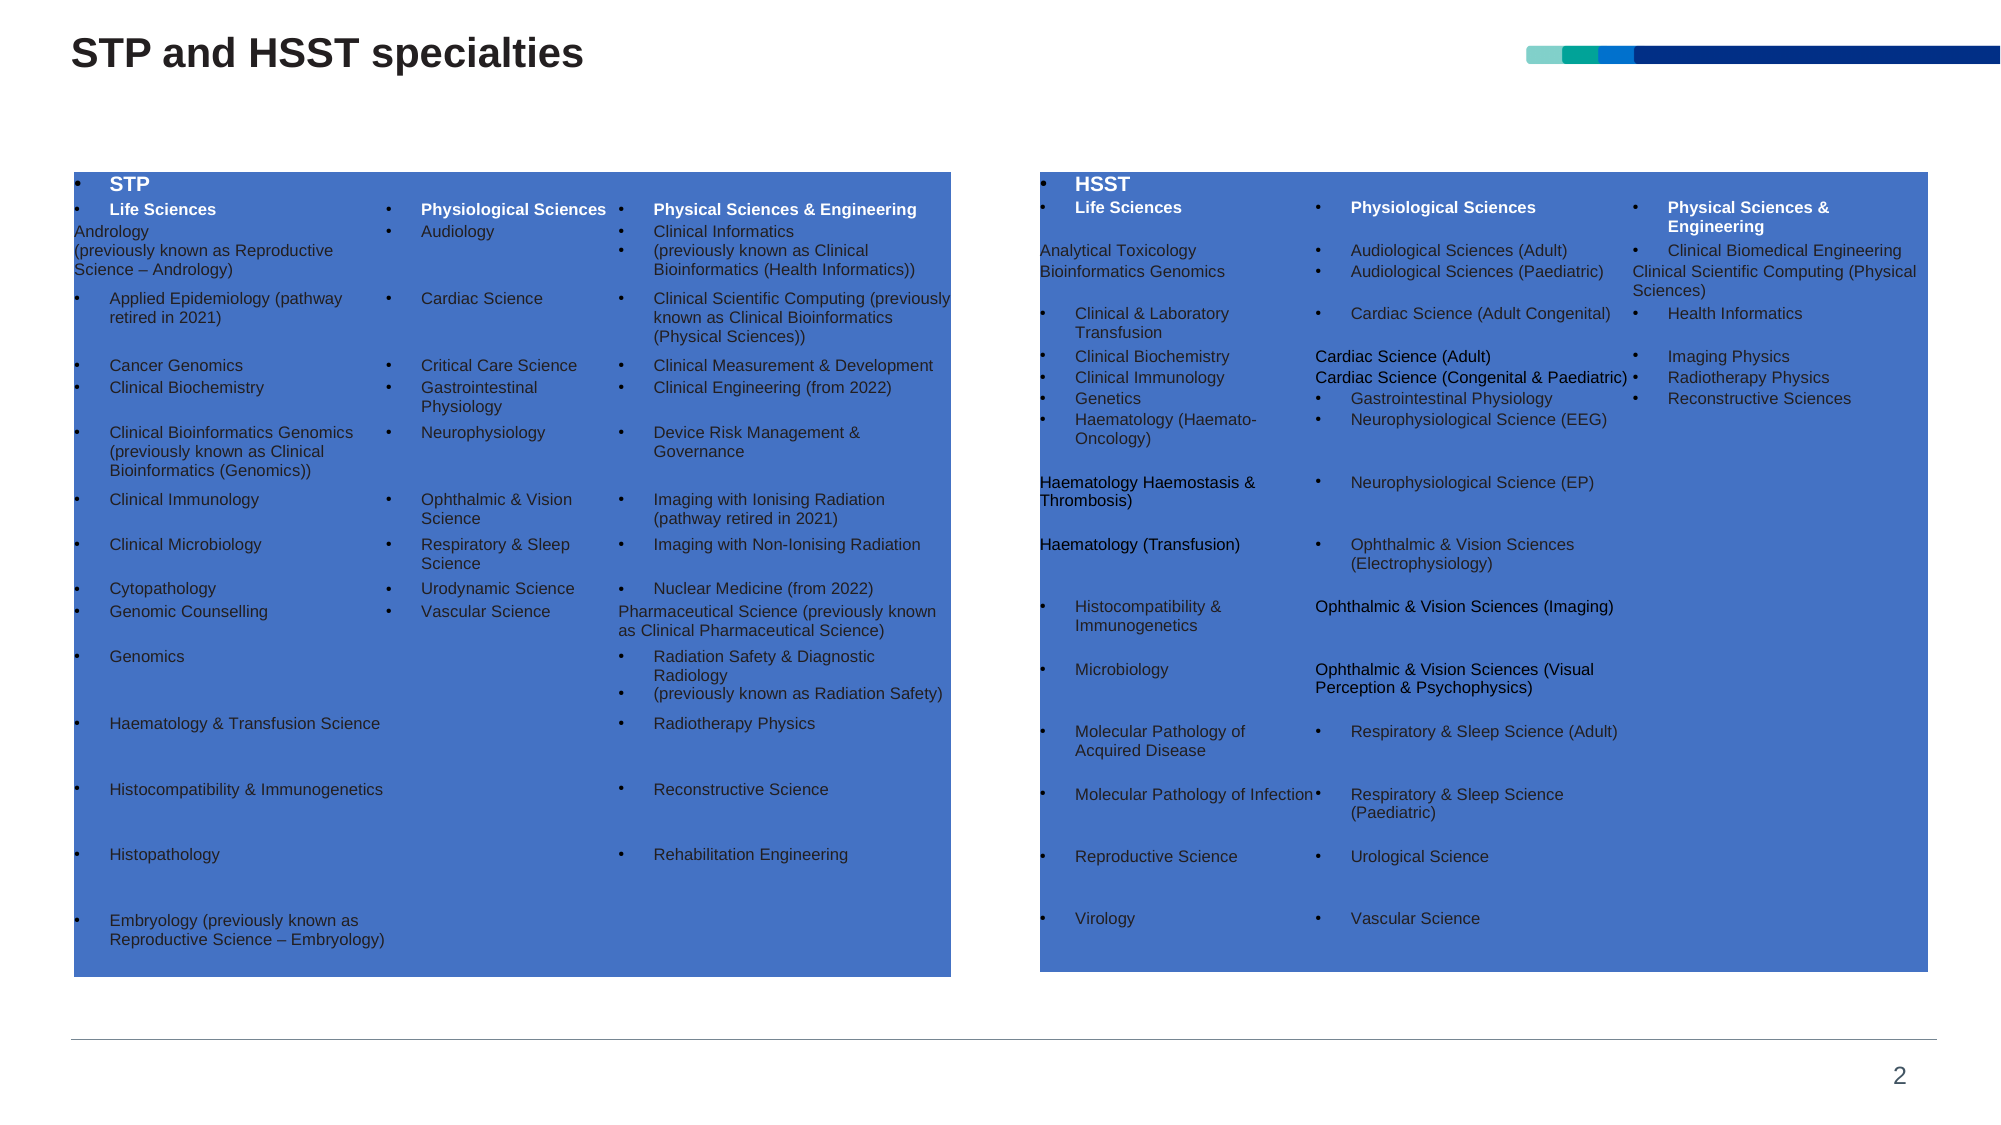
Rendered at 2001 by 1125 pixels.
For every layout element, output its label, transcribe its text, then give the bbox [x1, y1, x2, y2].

table_header HSST [1040, 172, 1928, 198]
table_cell Imaging with Ionising Radiation (pathway retired in 2021) [618, 490, 951, 535]
table_cell [1633, 660, 1928, 722]
table_cell Reconstructive Science [618, 780, 951, 845]
table_cell [1633, 410, 1928, 473]
table_cell Reproductive Science [1040, 847, 1315, 909]
table_cell Physiological Sciences [1315, 198, 1633, 241]
table_cell Urodynamic Science [386, 580, 618, 602]
table_cell Cytopathology [74, 580, 386, 602]
table_cell [386, 780, 618, 845]
table_cell Clinical Immunology [74, 490, 386, 535]
table_cell [386, 911, 618, 977]
table_cell Clinical Scientific Computing (Physical Sciences) [1633, 262, 1928, 304]
table_cell Neurophysiological Science (EP) [1315, 473, 1633, 535]
table_cell Analytical Toxicology [1040, 241, 1315, 262]
table_cell Virology [1040, 909, 1315, 972]
table_cell Applied Epidemiology (pathway retired in 2021) [74, 289, 386, 356]
table_cell [1633, 722, 1928, 785]
table_cell Ophthalmic & Vision Sciences (Imaging) [1315, 598, 1633, 660]
title STP and HSST specialties [70, 32, 1513, 79]
table_cell Pharmaceutical Science (previously known as Clinical Pharmaceutical Science) [618, 602, 951, 647]
table_cell Vascular Science [1315, 909, 1633, 972]
table_cell [1633, 785, 1928, 847]
table_cell Cardiac Science (Adult) [1315, 347, 1633, 368]
table_header STP [74, 172, 951, 200]
table_cell Clinical & Laboratory Transfusion [1040, 304, 1315, 347]
table_cell Gastrointestinal Physiology [1315, 389, 1633, 410]
table_cell Urological Science [1315, 847, 1633, 909]
table_cell Respiratory & Sleep Science (Paediatric) [1315, 785, 1633, 847]
table_cell Clinical Immunology [1040, 368, 1315, 389]
table_cell [386, 845, 618, 911]
table_cell Cardiac Science (Congenital & Paediatric) [1315, 368, 1633, 389]
table_cell Audiology [386, 222, 618, 289]
table_cell Haematology (Haemato-Oncology) [1040, 410, 1315, 473]
table_cell Clinical Microbiology [74, 535, 386, 580]
table_cell Neurophysiological Science (EEG) [1315, 410, 1633, 473]
table_cell Cancer Genomics [74, 356, 386, 379]
table_cell [1633, 598, 1928, 660]
table_cell Clinical Biochemistry [1040, 347, 1315, 368]
table_cell Haematology Haemostasis & Thrombosis) [1040, 473, 1315, 535]
table_cell Bioinformatics Genomics [1040, 262, 1315, 304]
table_cell Physical Sciences & Engineering [618, 200, 951, 222]
table_cell Physiological Sciences [386, 200, 618, 222]
table_cell Nuclear Medicine (from 2022) [618, 580, 951, 602]
table_cell Imaging Physics [1633, 347, 1928, 368]
table_cell Imaging with Non-Ionising Radiation [618, 535, 951, 580]
table_cell Clinical Biochemistry [74, 379, 386, 423]
table_cell Cardiac Science [386, 289, 618, 356]
table_cell Genetics [1040, 389, 1315, 410]
table_cell Physical Sciences & Engineering [1633, 198, 1928, 241]
table_cell Andrology (previously known as Reproductive Science – Andrology) [74, 222, 386, 289]
table_cell Genomic Counselling [74, 602, 386, 647]
table_cell Radiation Safety & Diagnostic Radiology (previously known as Radiation Safety) [618, 647, 951, 714]
table_cell [1633, 473, 1928, 535]
table_cell Genomics [74, 647, 386, 714]
table_cell Haematology (Transfusion) [1040, 535, 1315, 598]
table_cell Histopathology [74, 845, 386, 911]
table_cell Vascular Science [386, 602, 618, 647]
table_cell Respiratory & Sleep Science [386, 535, 618, 580]
table_cell Neurophysiology [386, 423, 618, 490]
table_cell Critical Care Science [386, 356, 618, 379]
table_cell Audiological Sciences (Paediatric) [1315, 262, 1633, 304]
table_cell [386, 647, 618, 714]
table_cell [1633, 909, 1928, 972]
table_cell Radiotherapy Physics [1633, 368, 1928, 389]
table_cell [1633, 535, 1928, 598]
table_cell Rehabilitation Engineering [618, 845, 951, 911]
table_cell [386, 714, 618, 780]
table_cell Radiotherapy Physics [618, 714, 951, 780]
table_cell Microbiology [1040, 660, 1315, 722]
table_cell Ophthalmic & Vision Sciences (Electrophysiology) [1315, 535, 1633, 598]
table_cell Clinical Informatics (previously known as Clinical Bioinformatics (Health Informatics)) [618, 222, 951, 289]
table_cell Embryology (previously known as Reproductive Science – Embryology) [74, 911, 386, 977]
table_cell [1633, 847, 1928, 909]
table_cell Life Sciences [74, 200, 386, 222]
table_cell Clinical Biomedical Engineering [1633, 241, 1928, 262]
table_cell Reconstructive Sciences [1633, 389, 1928, 410]
table_cell Ophthalmic & Vision Science [386, 490, 618, 535]
table_cell Health Informatics [1633, 304, 1928, 347]
table_cell [618, 911, 951, 977]
table_cell Histocompatibility & Immunogenetics [1040, 598, 1315, 660]
table_cell Haematology & Transfusion Science [74, 714, 386, 780]
table_cell Respiratory & Sleep Science (Adult) [1315, 722, 1633, 785]
table_cell Molecular Pathology of Infection [1040, 785, 1315, 847]
table_cell Clinical Scientific Computing (previously known as Clinical Bioinformatics (Physical Sciences)) [618, 289, 951, 356]
table_cell Histocompatibility & Immunogenetics [74, 780, 386, 845]
table_cell Audiological Sciences (Adult) [1315, 241, 1633, 262]
table_cell Clinical Engineering (from 2022) [618, 379, 951, 423]
table_cell Molecular Pathology of Acquired Disease [1040, 722, 1315, 785]
table_cell Gastrointestinal Physiology [386, 379, 618, 423]
table_cell Cardiac Science (Adult Congenital) [1315, 304, 1633, 347]
table_cell Clinical Measurement & Development [618, 356, 951, 379]
table_cell Clinical Bioinformatics Genomics (previously known as Clinical Bioinformatics (Genomics)) [74, 423, 386, 490]
table_cell Ophthalmic & Vision Sciences (Visual Perception & Psychophysics) [1315, 660, 1633, 722]
table_cell Device Risk Management & Governance [618, 423, 951, 490]
table_cell Life Sciences [1040, 198, 1315, 241]
